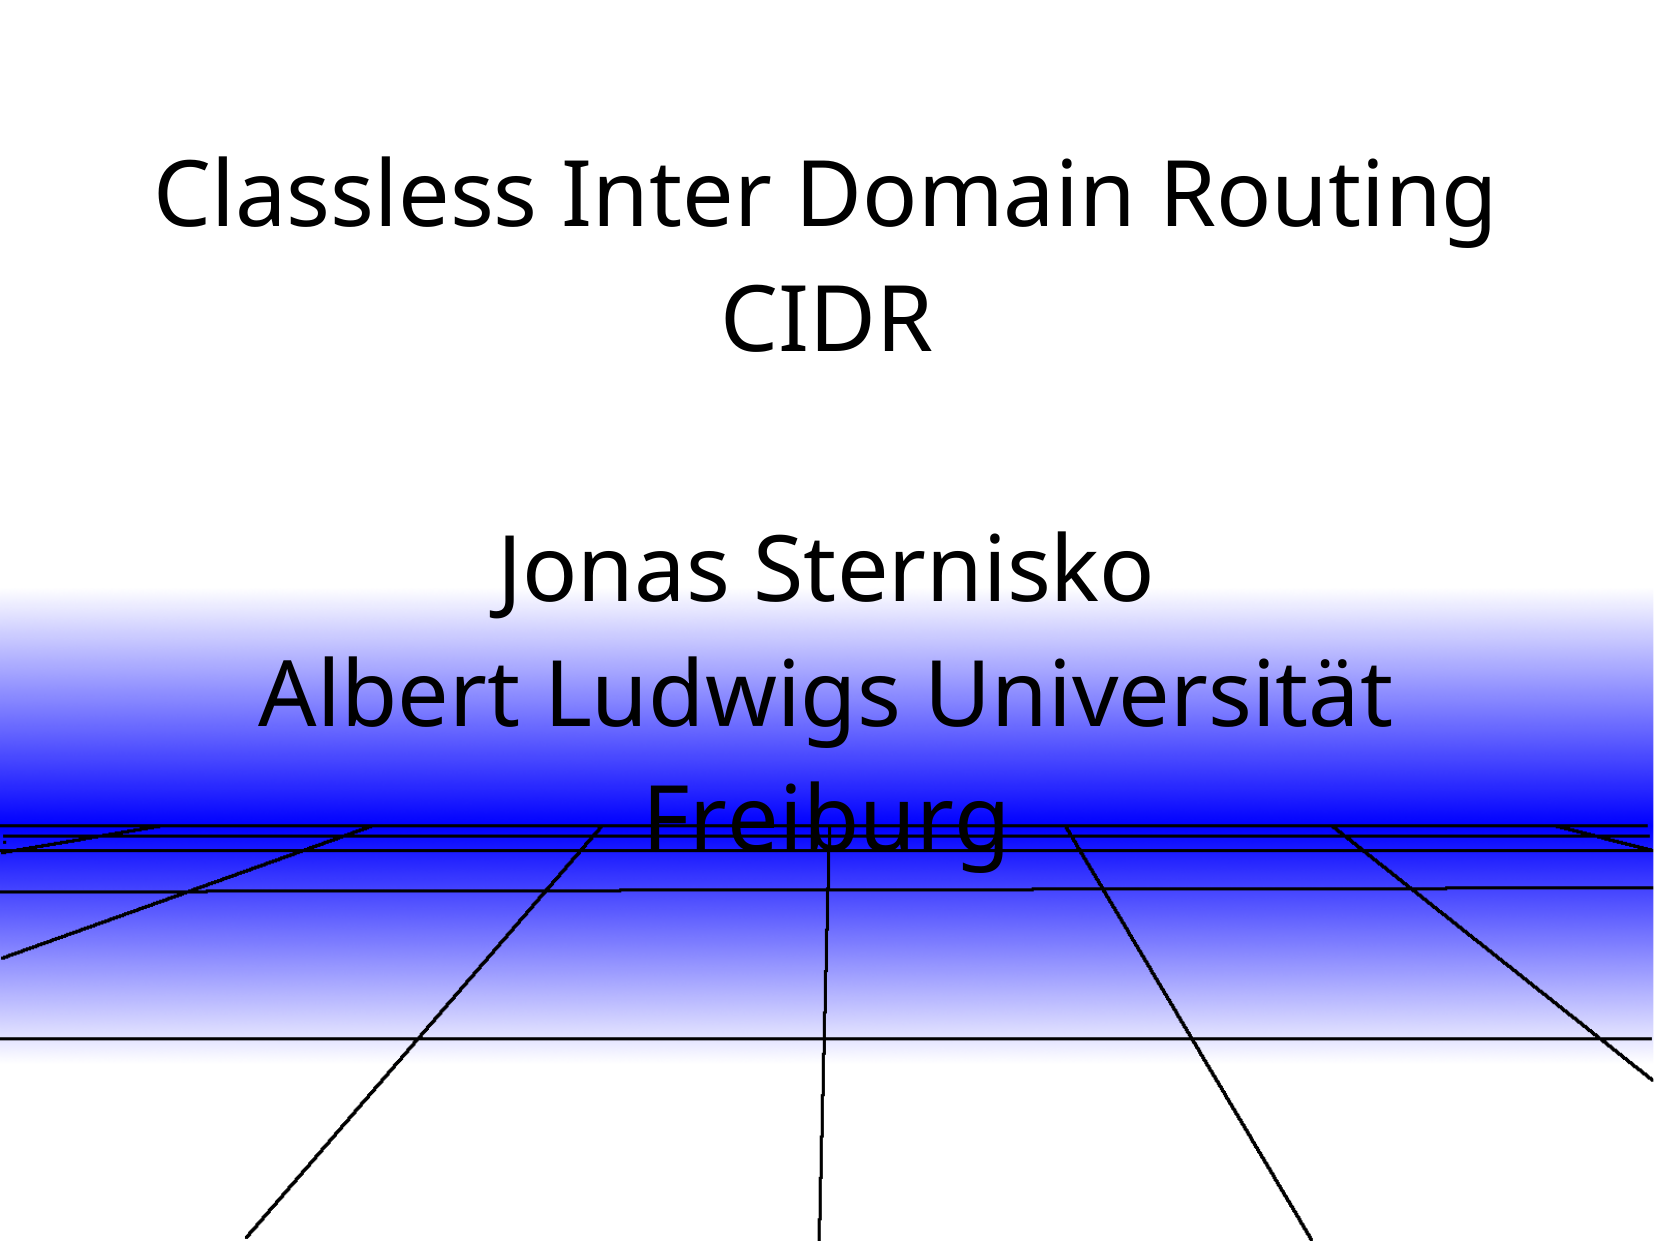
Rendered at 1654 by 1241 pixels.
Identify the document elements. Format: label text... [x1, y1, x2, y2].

title Classless Inter Domain Routing CIDR Jonas Sternisko Albert Ludwigs Universität Freiburg [82, 232, 1571, 775]
picture [0, 0, 1654, 1241]
